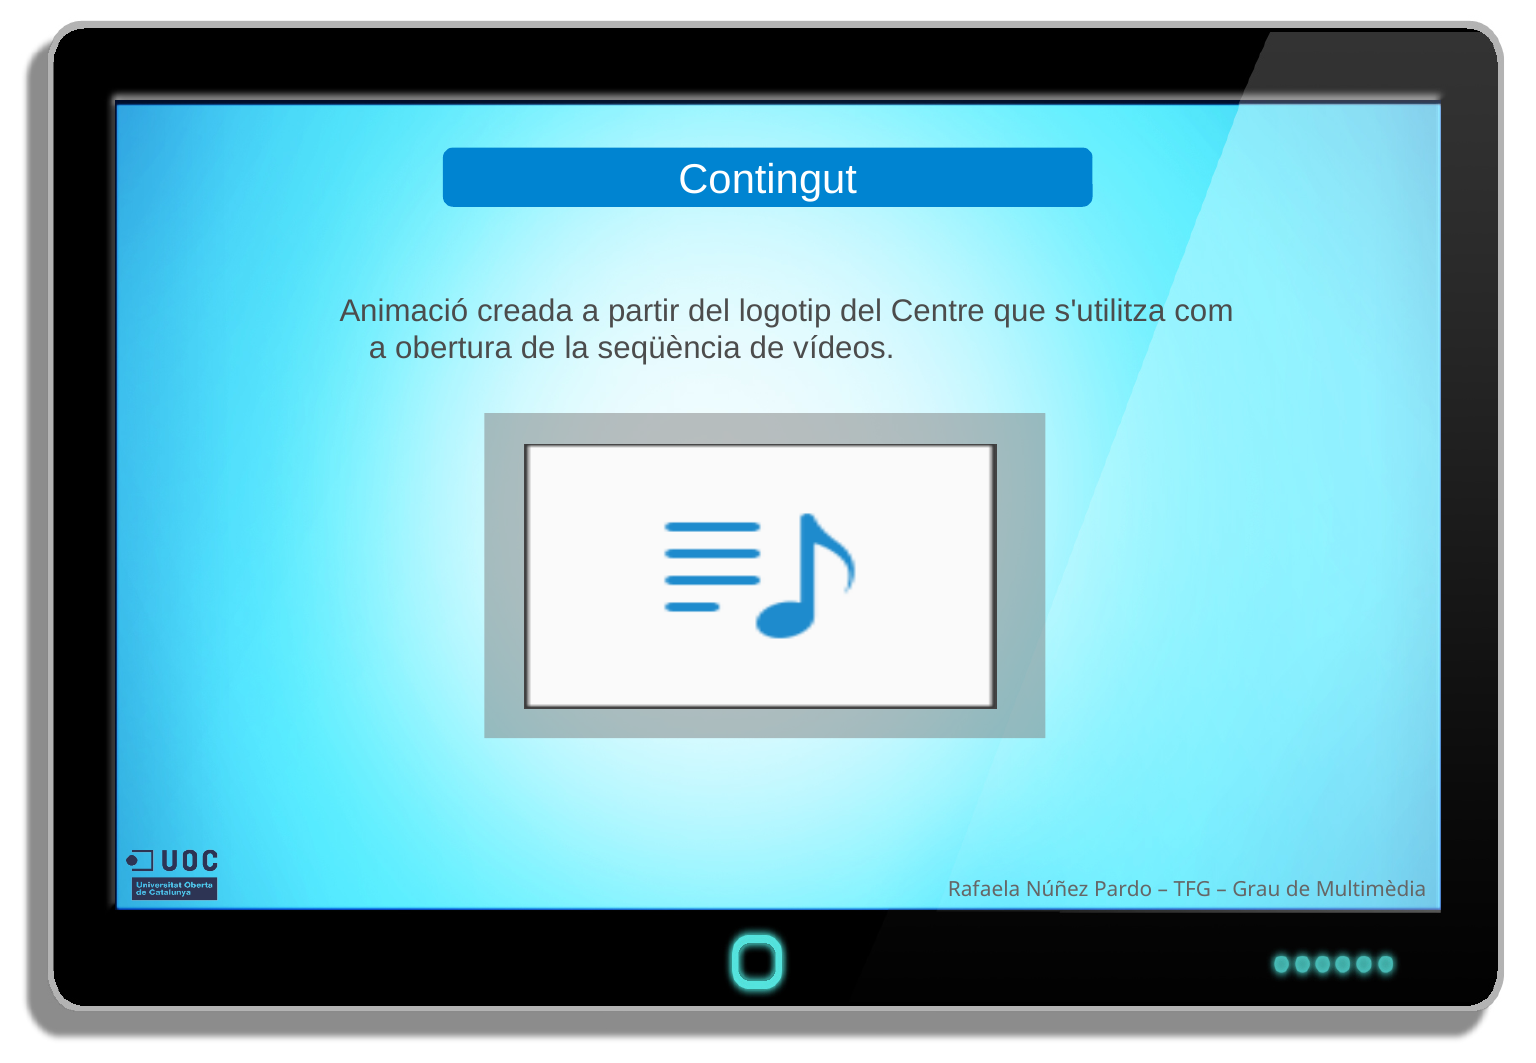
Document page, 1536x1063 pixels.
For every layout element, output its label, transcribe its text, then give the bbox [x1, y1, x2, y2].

text_box Rafaela Núñez Pardo – TFG – Grau de Multimèdia [921, 868, 1453, 909]
text_box Animació creada a partir del logotip del Centre que s'utilitza com a obertura de la seqüència de vídeos. [295, 212, 1256, 555]
picture [0, 0, 1536, 1063]
text_box Contingut [442, 147, 1093, 207]
text_box [484, 413, 1046, 739]
